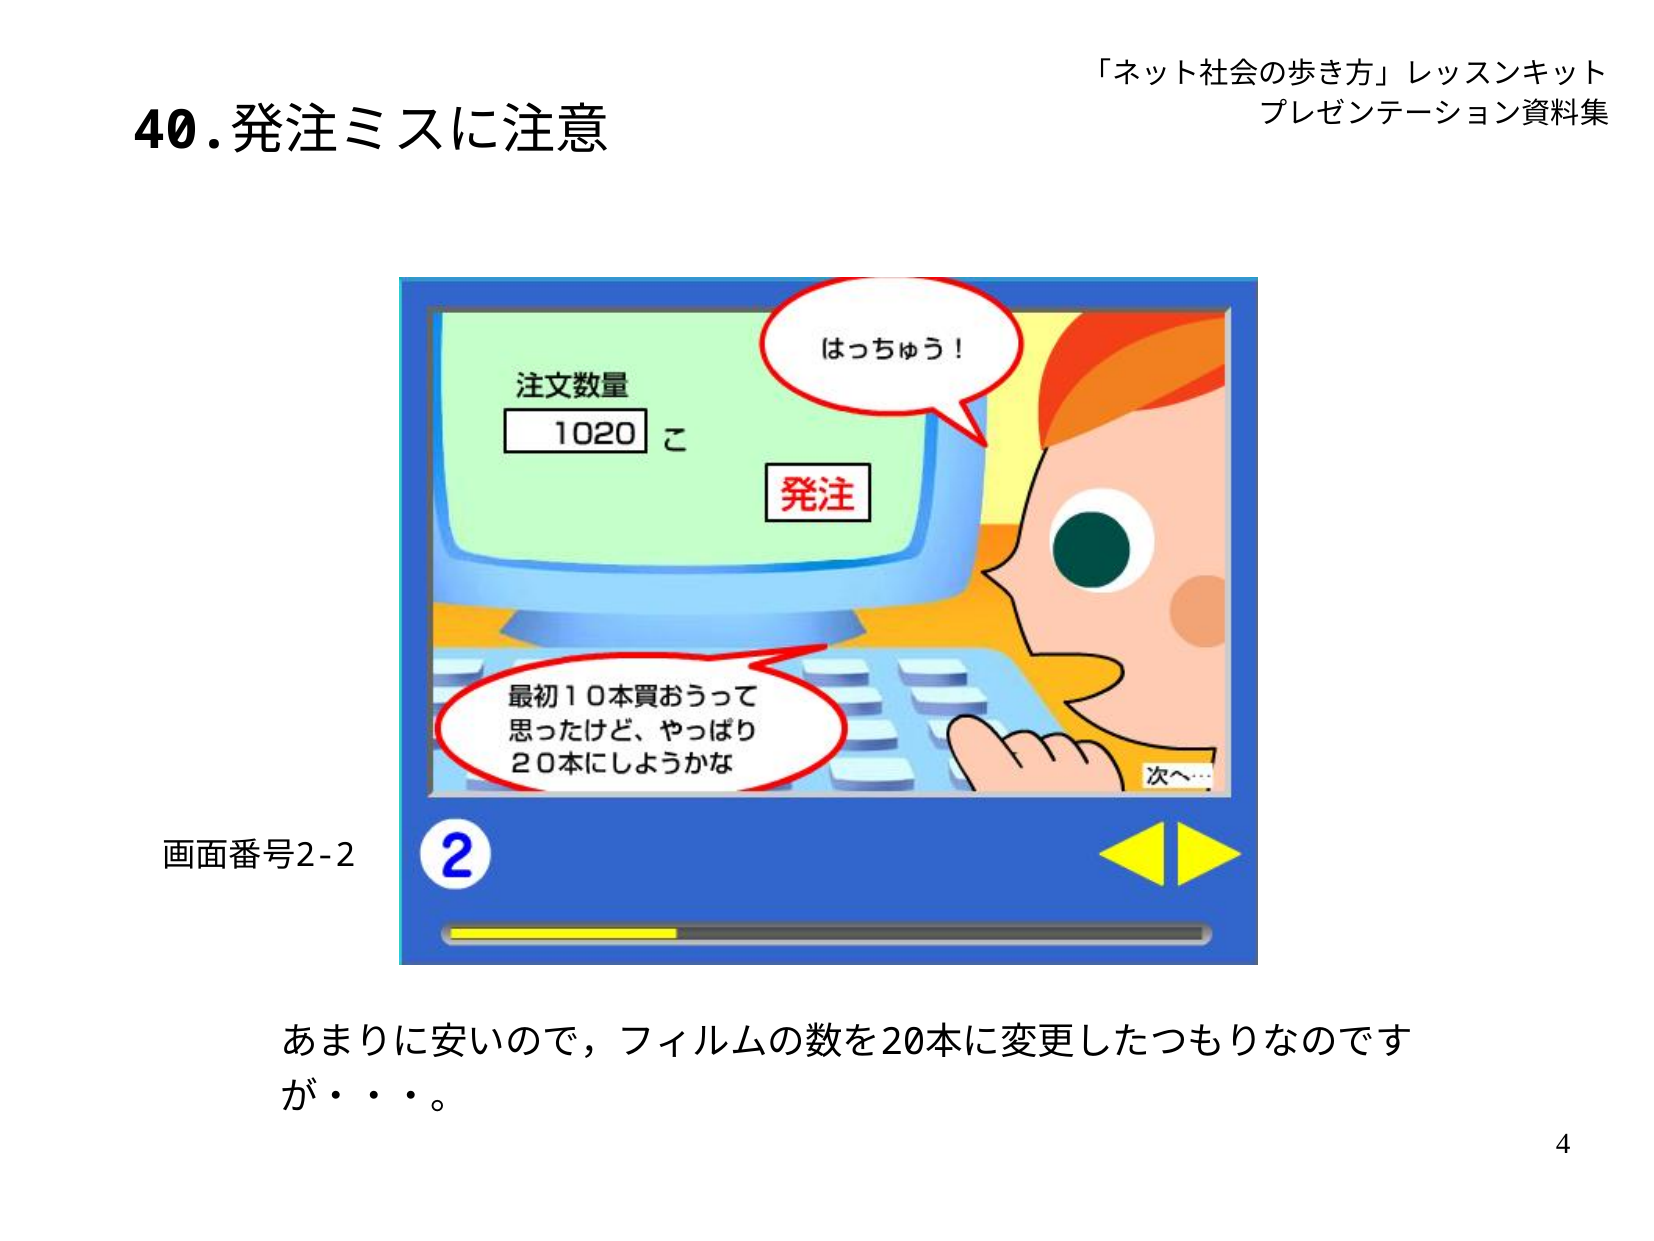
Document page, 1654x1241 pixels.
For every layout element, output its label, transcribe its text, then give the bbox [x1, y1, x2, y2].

text_box 画面番号2-2 [147, 826, 384, 882]
picture [399, 277, 1258, 965]
text_box 40.発注ミスに注意 [118, 88, 1241, 169]
text_box あまりに安いので，フィルムの数を20本に変更したつもりなのですが・・・。 [265, 1003, 1447, 1128]
text_box 「ネット社会の歩き方」レッスンキット プレゼンテーション資料集 [1062, 44, 1625, 139]
